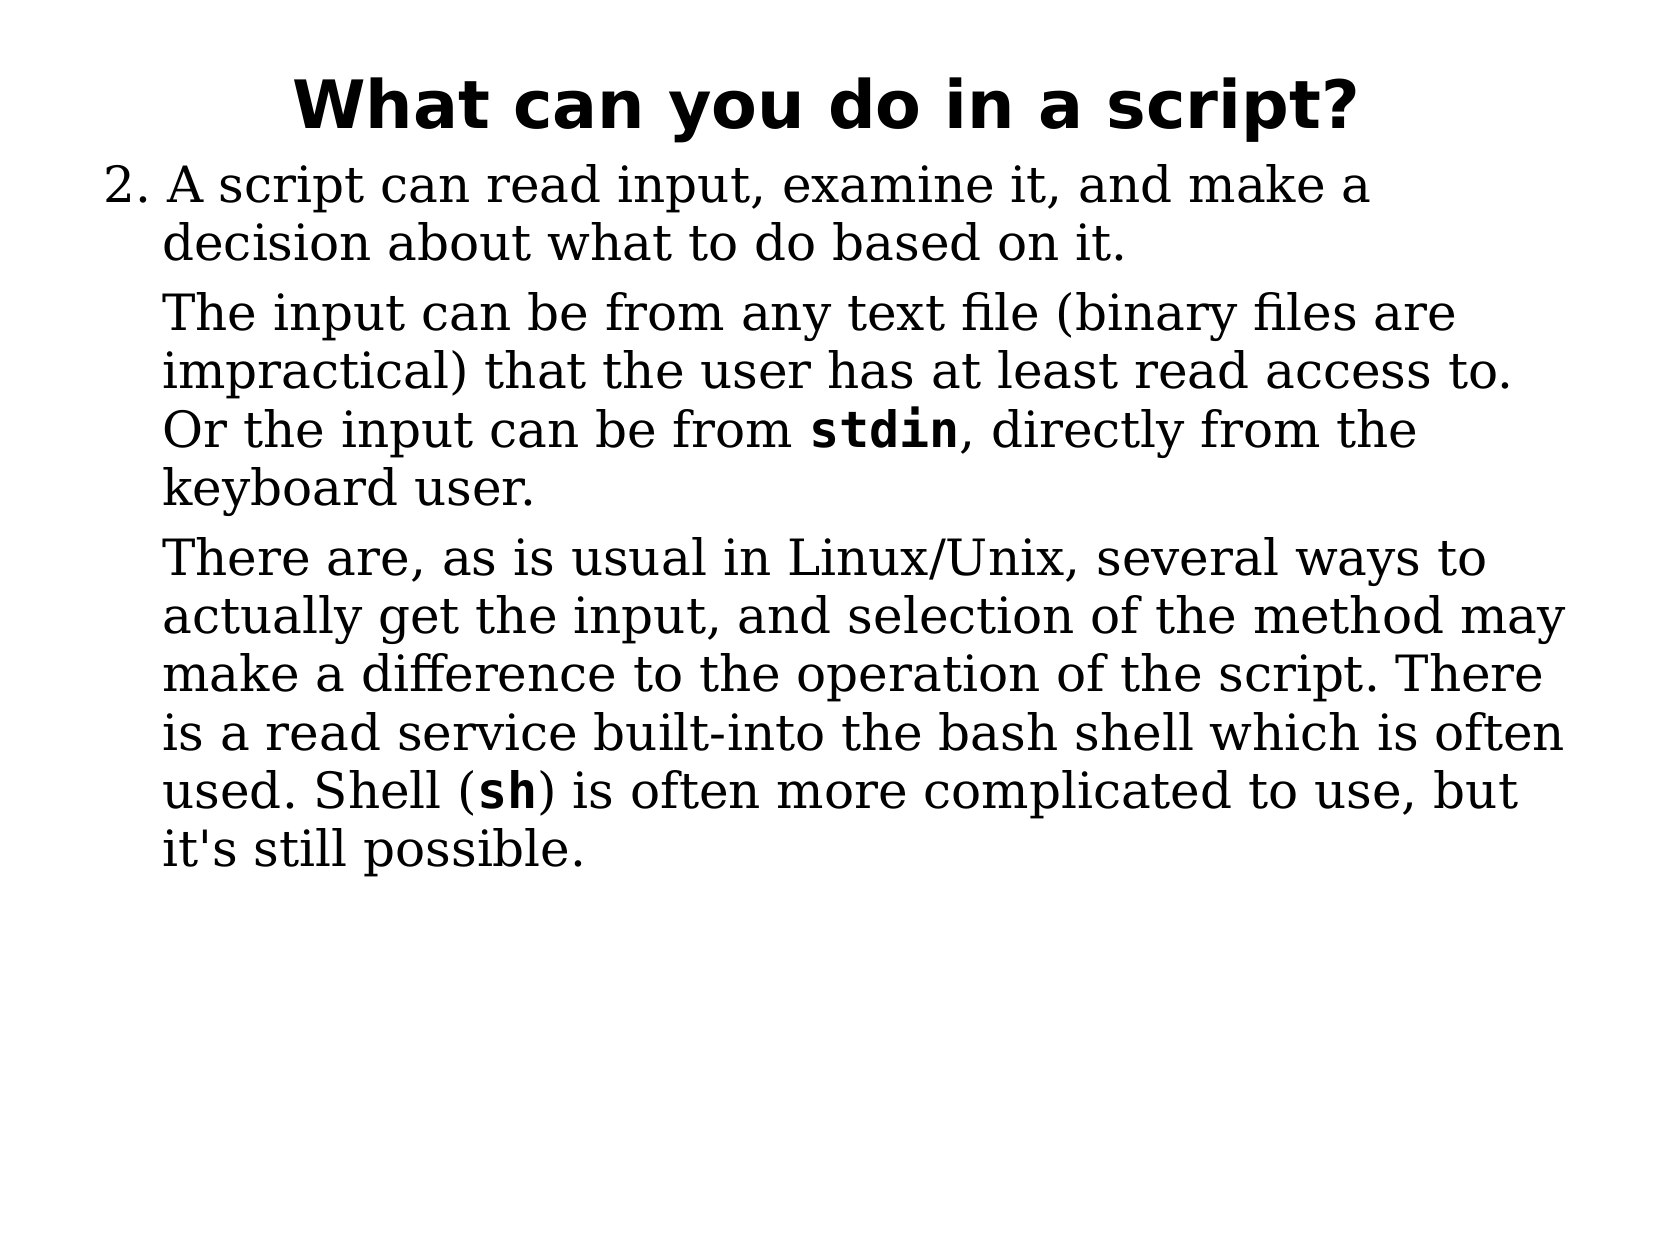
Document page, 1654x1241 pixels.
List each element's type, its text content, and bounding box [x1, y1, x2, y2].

text_box What can you do in a script? 2. A script can read input, examine it, and make a decision about what to do based on it. The input can be from any text file (binary files are impractical) that the user has at least read access to. Or the input can be from stdin, directly from the keyboard user. There are, as is usual in Linux/Unix, several ways to actually get the input, and selection of the method may make a difference to the operation of the script. There is a read service built-into the bash shell which is often used. Shell (sh) is often more complicated to use, but it's still possible. [59, 59, 1595, 956]
